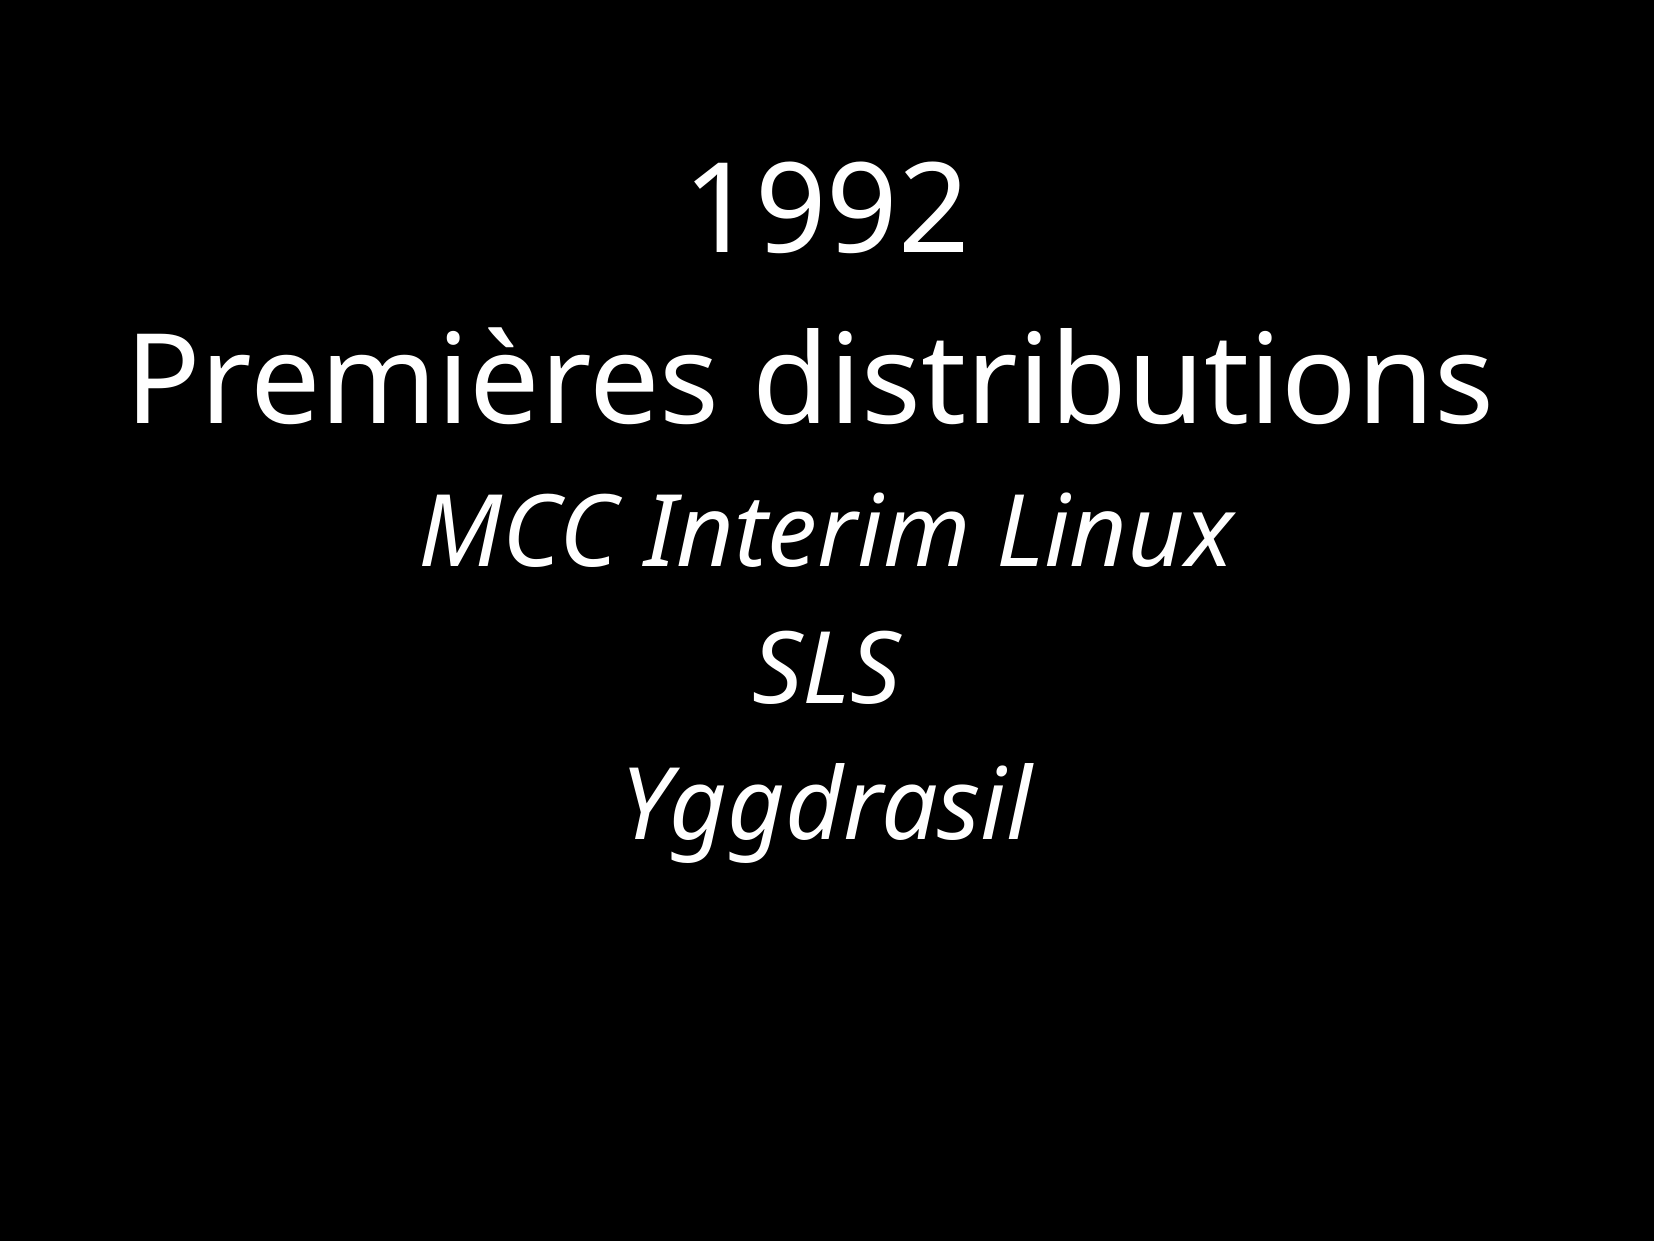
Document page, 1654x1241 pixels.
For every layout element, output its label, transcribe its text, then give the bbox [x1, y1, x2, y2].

subtitle 1992 Premières distributions MCC Interim Linux SLS Yggdrasil [82, 49, 1571, 1109]
